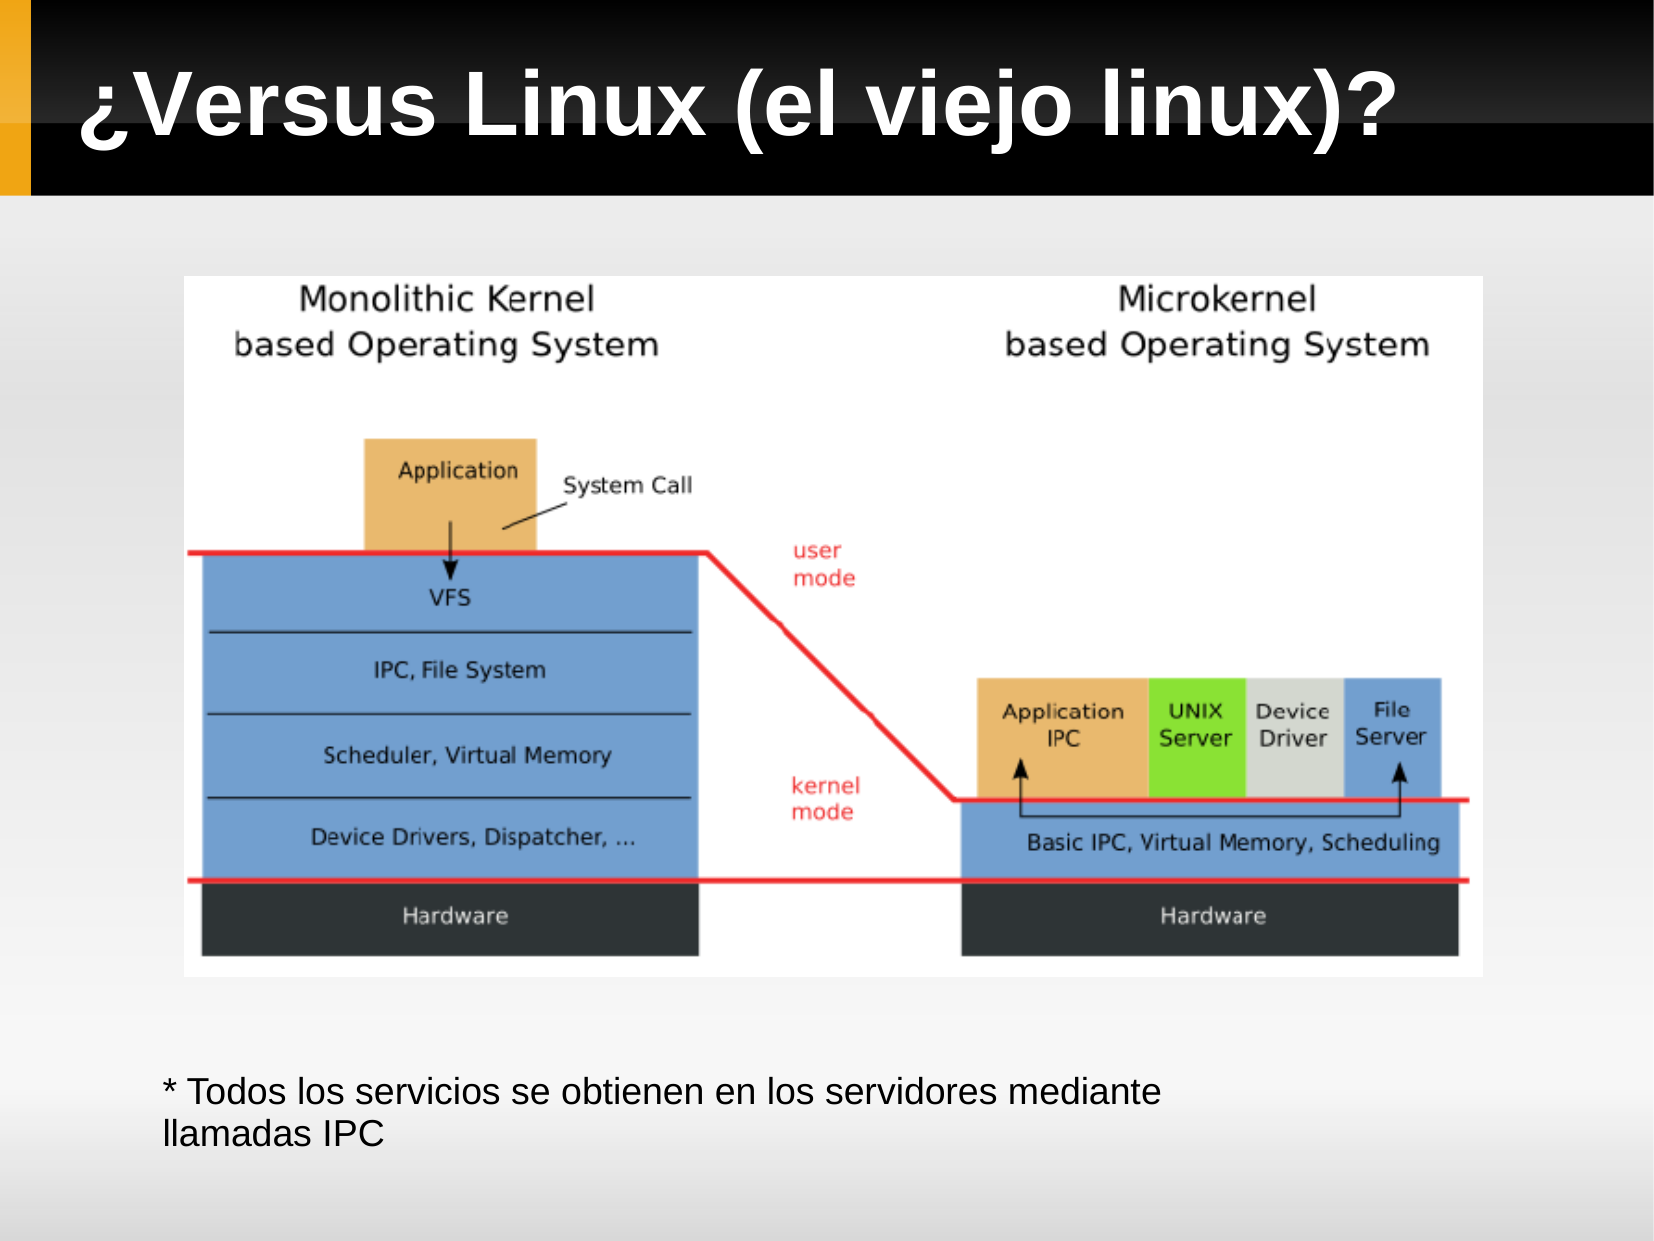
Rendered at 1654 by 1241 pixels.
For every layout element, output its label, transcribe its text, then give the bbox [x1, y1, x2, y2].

text_box * Todos los servicios se obtienen en los servidores mediante llamadas IPC [147, 1062, 1241, 1162]
title ¿Versus Linux (el viejo linux)? [76, 7, 1565, 200]
picture [0, 0, 1654, 1241]
